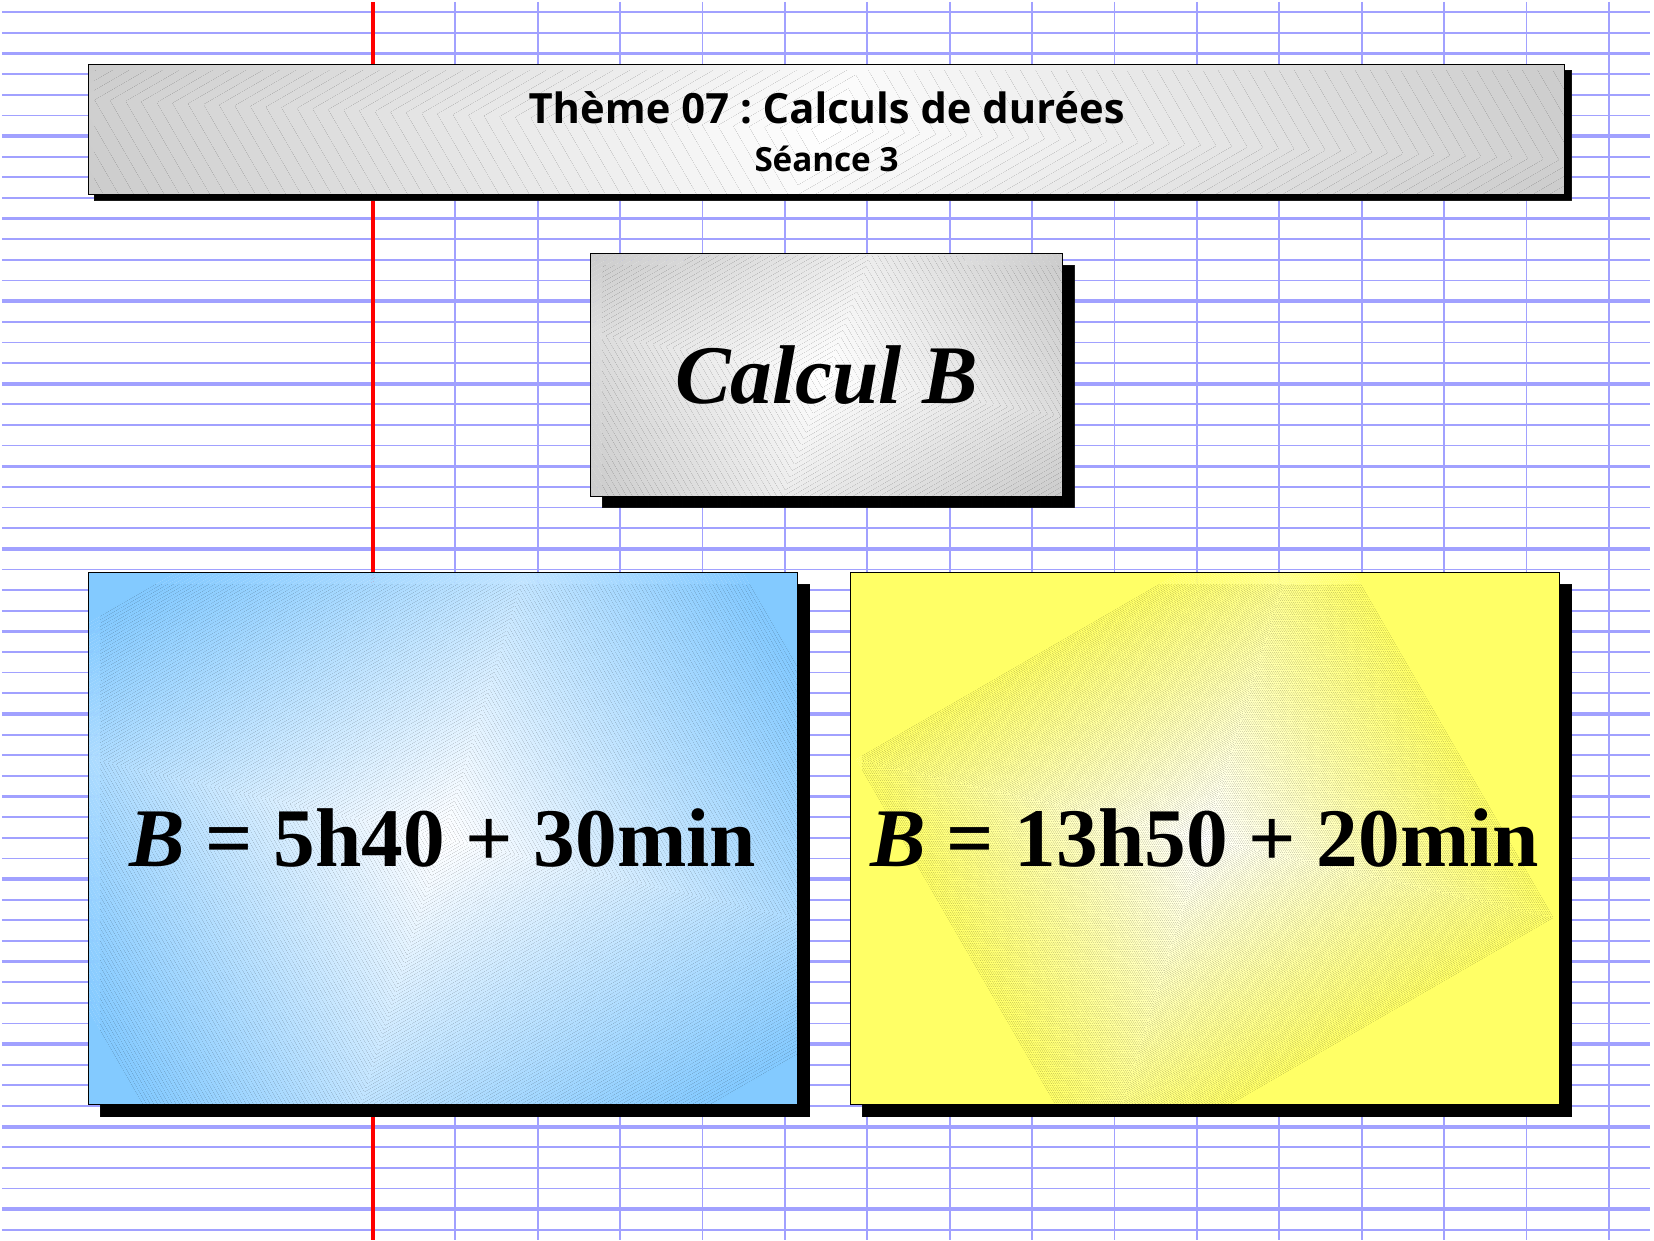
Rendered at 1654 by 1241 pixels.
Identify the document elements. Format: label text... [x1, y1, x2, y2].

picture [0, 0, 1654, 1241]
text_box Calcul B [590, 253, 1063, 497]
text_box B = 5h40 + 30min [88, 572, 798, 1105]
text_box Thème 07 : Calculs de durées Séance 3 [88, 64, 1565, 195]
text_box B = 13h50 + 20min [850, 572, 1560, 1105]
